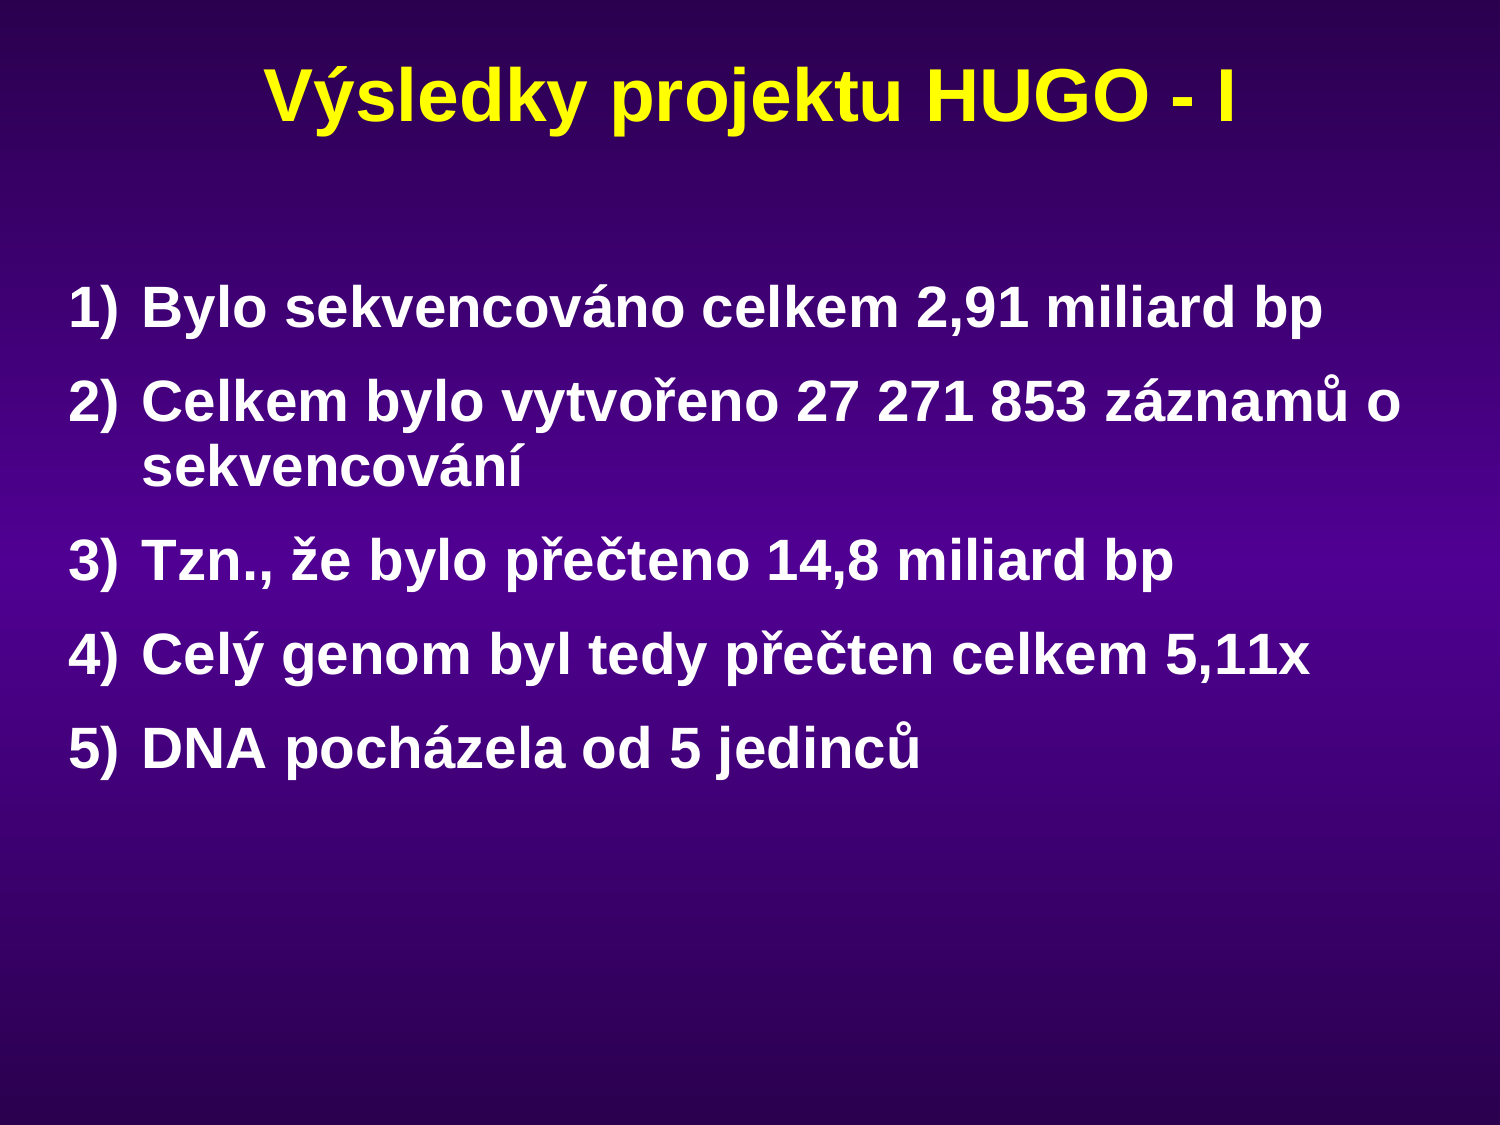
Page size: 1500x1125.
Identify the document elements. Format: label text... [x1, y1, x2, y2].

text_box 1) Bylo sekvencováno celkem 2,91 miliard bp 2) Celkem bylo vytvořeno 27 271 853 záznamů o sekvencování 3) Tzn., že bylo přečteno 14,8 miliard bp 4) Celý genom byl tedy přečten celkem 5,11x 5) DNA pocházela od 5 jedinců [53, 267, 1447, 835]
title Výsledky projektu HUGO - I [19, 42, 1483, 149]
